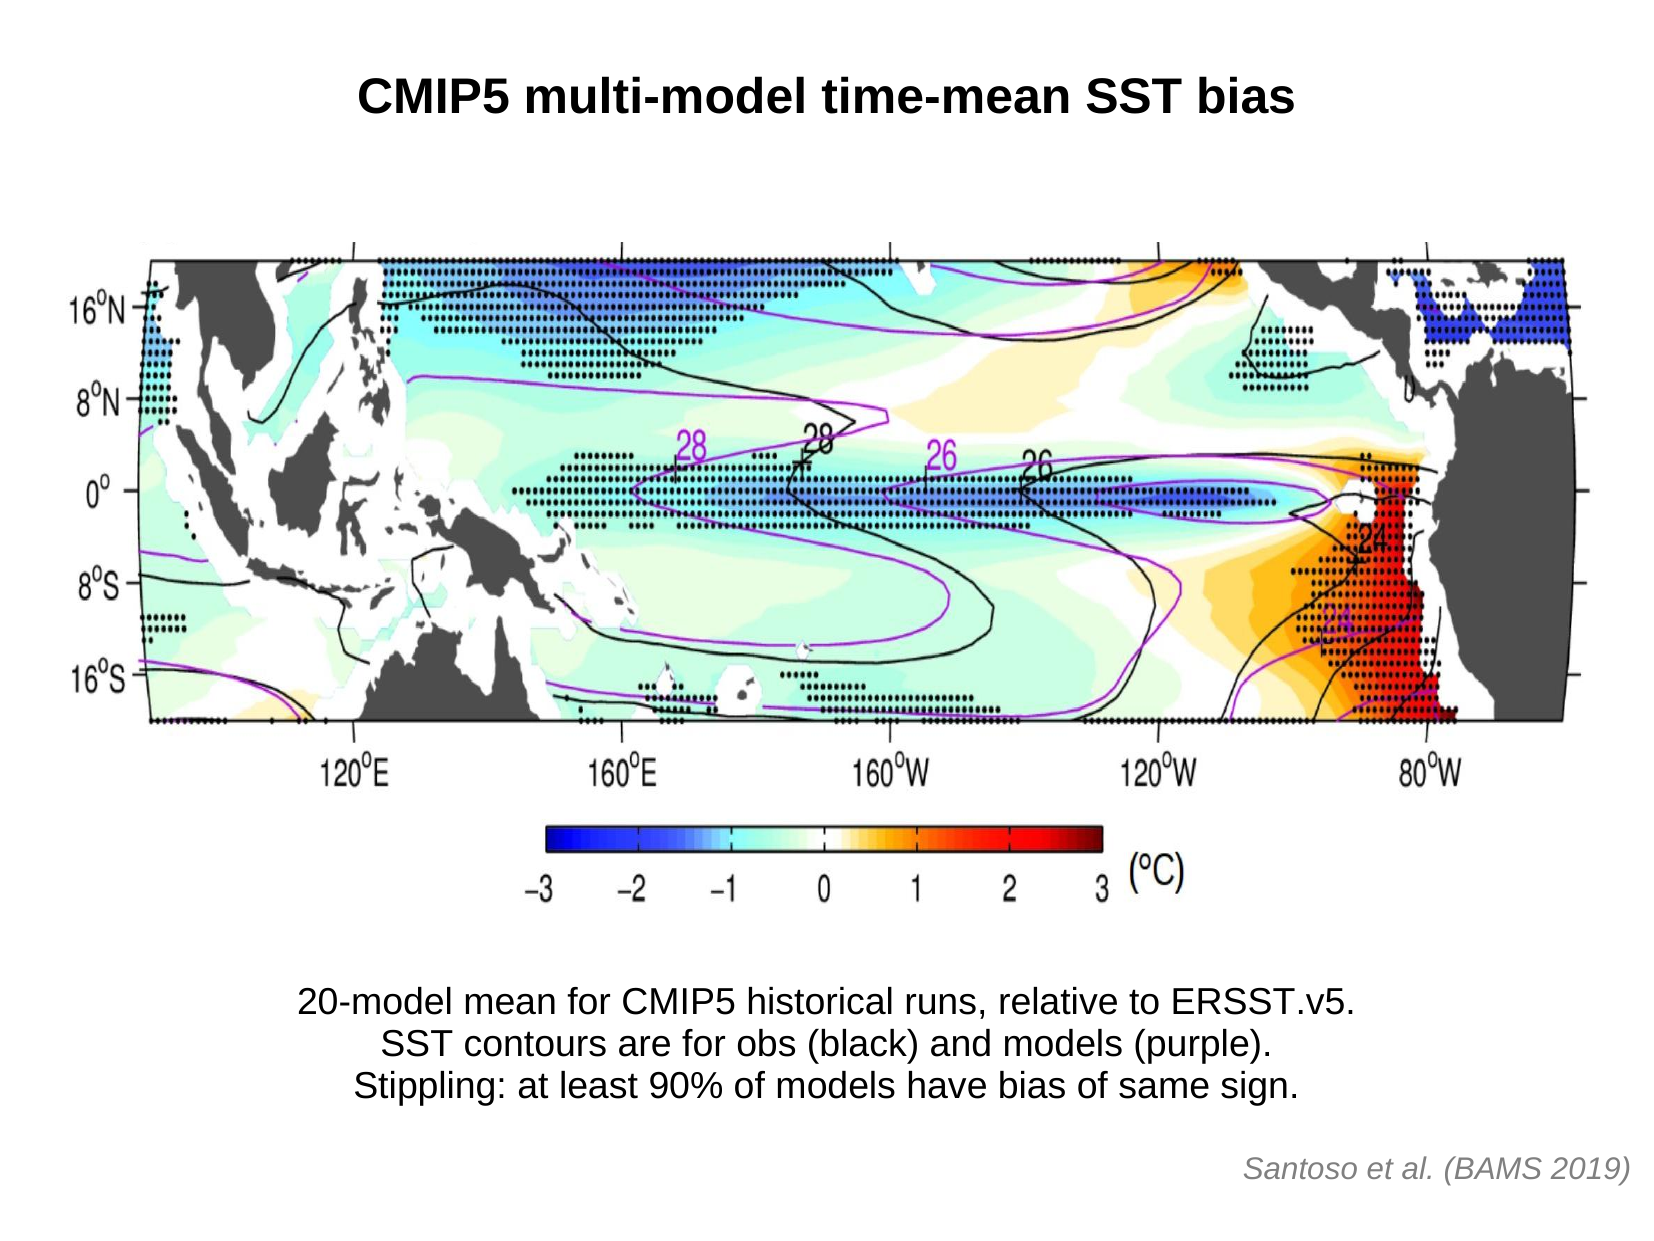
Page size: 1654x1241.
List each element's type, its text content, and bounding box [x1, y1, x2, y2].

text_box Santoso et al. (BAMS 2019) [1227, 1140, 1647, 1194]
text_box 20-model mean for CMIP5 historical runs, relative to ERSST.v5. SST contours are for obs (black) and models (purple). Stippling: at least 90% of models have bias of same sign. [28, 974, 1626, 1114]
picture [49, 242, 1604, 926]
text_box CMIP5 multi-model time-mean SST bias [39, 54, 1615, 124]
